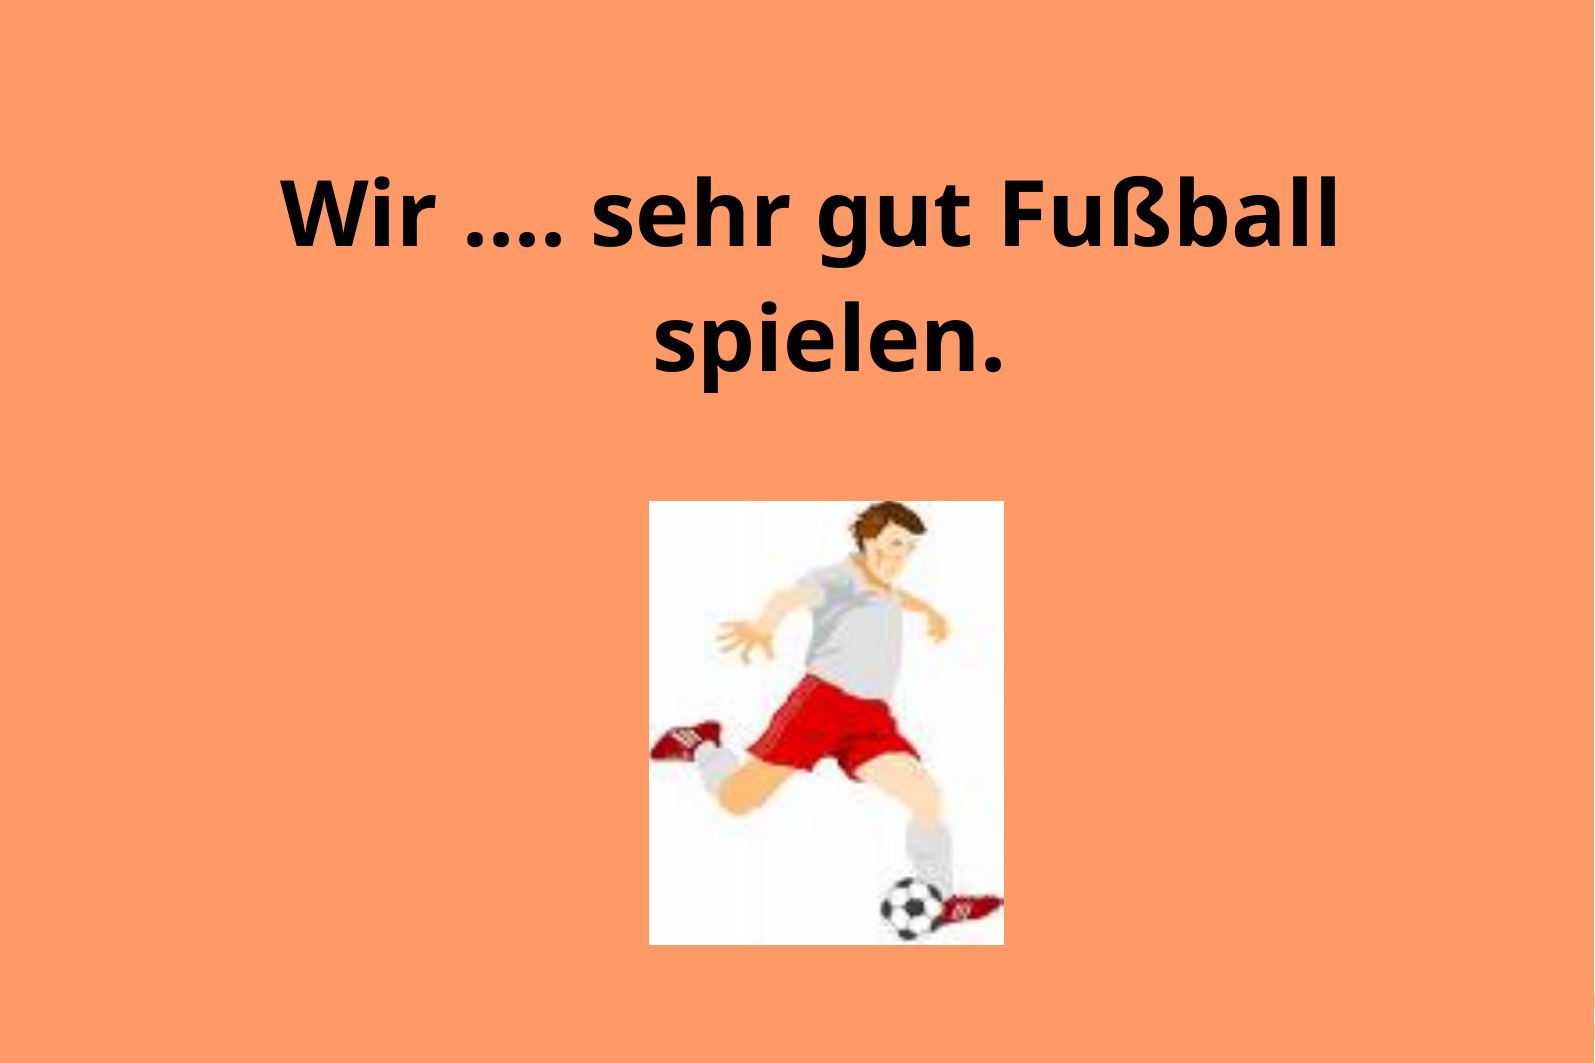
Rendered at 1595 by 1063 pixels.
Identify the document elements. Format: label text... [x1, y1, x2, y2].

subtitle Wir .... sehr gut Fußball spielen. [118, 0, 1506, 695]
picture [649, 501, 1004, 945]
